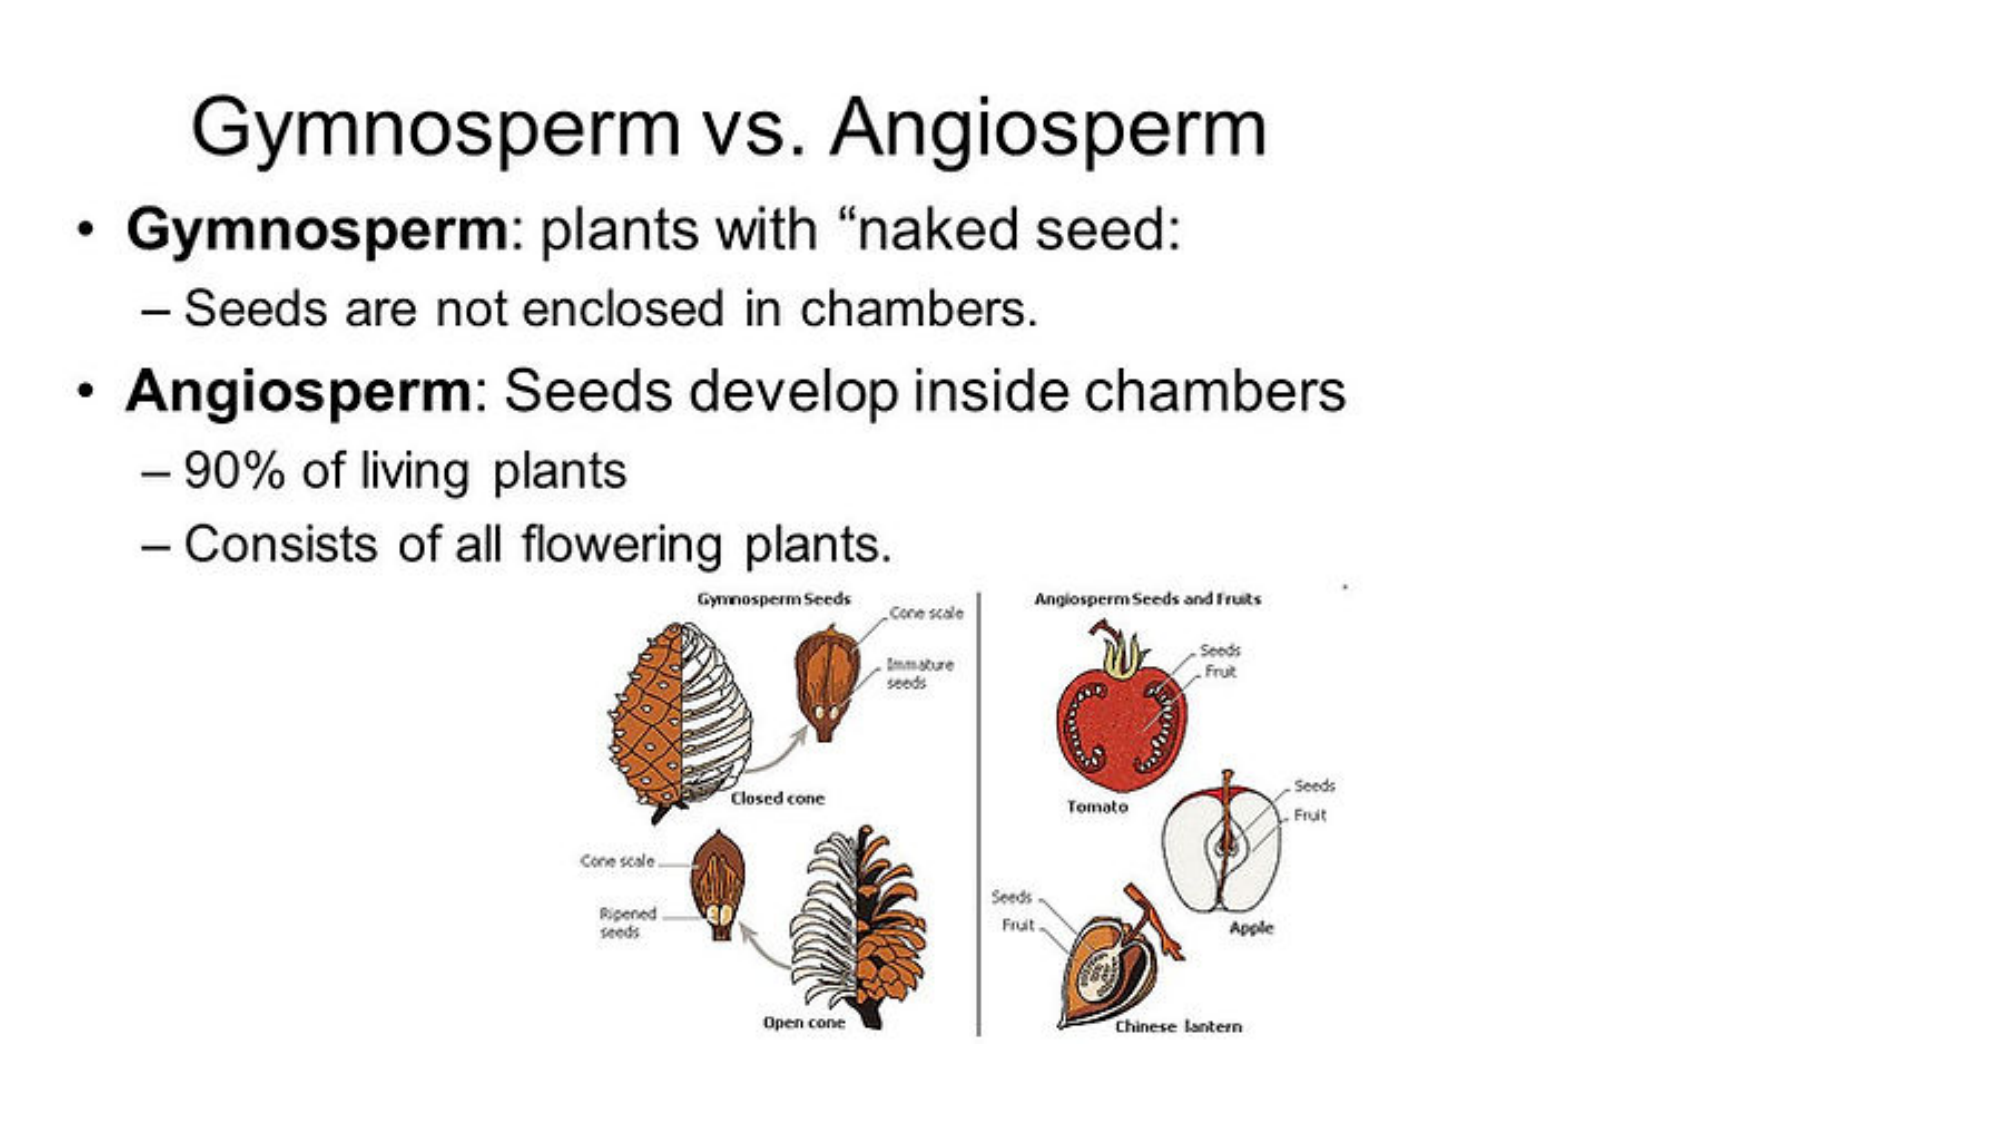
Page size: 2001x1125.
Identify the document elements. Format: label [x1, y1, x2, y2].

picture [62, 41, 1398, 1044]
